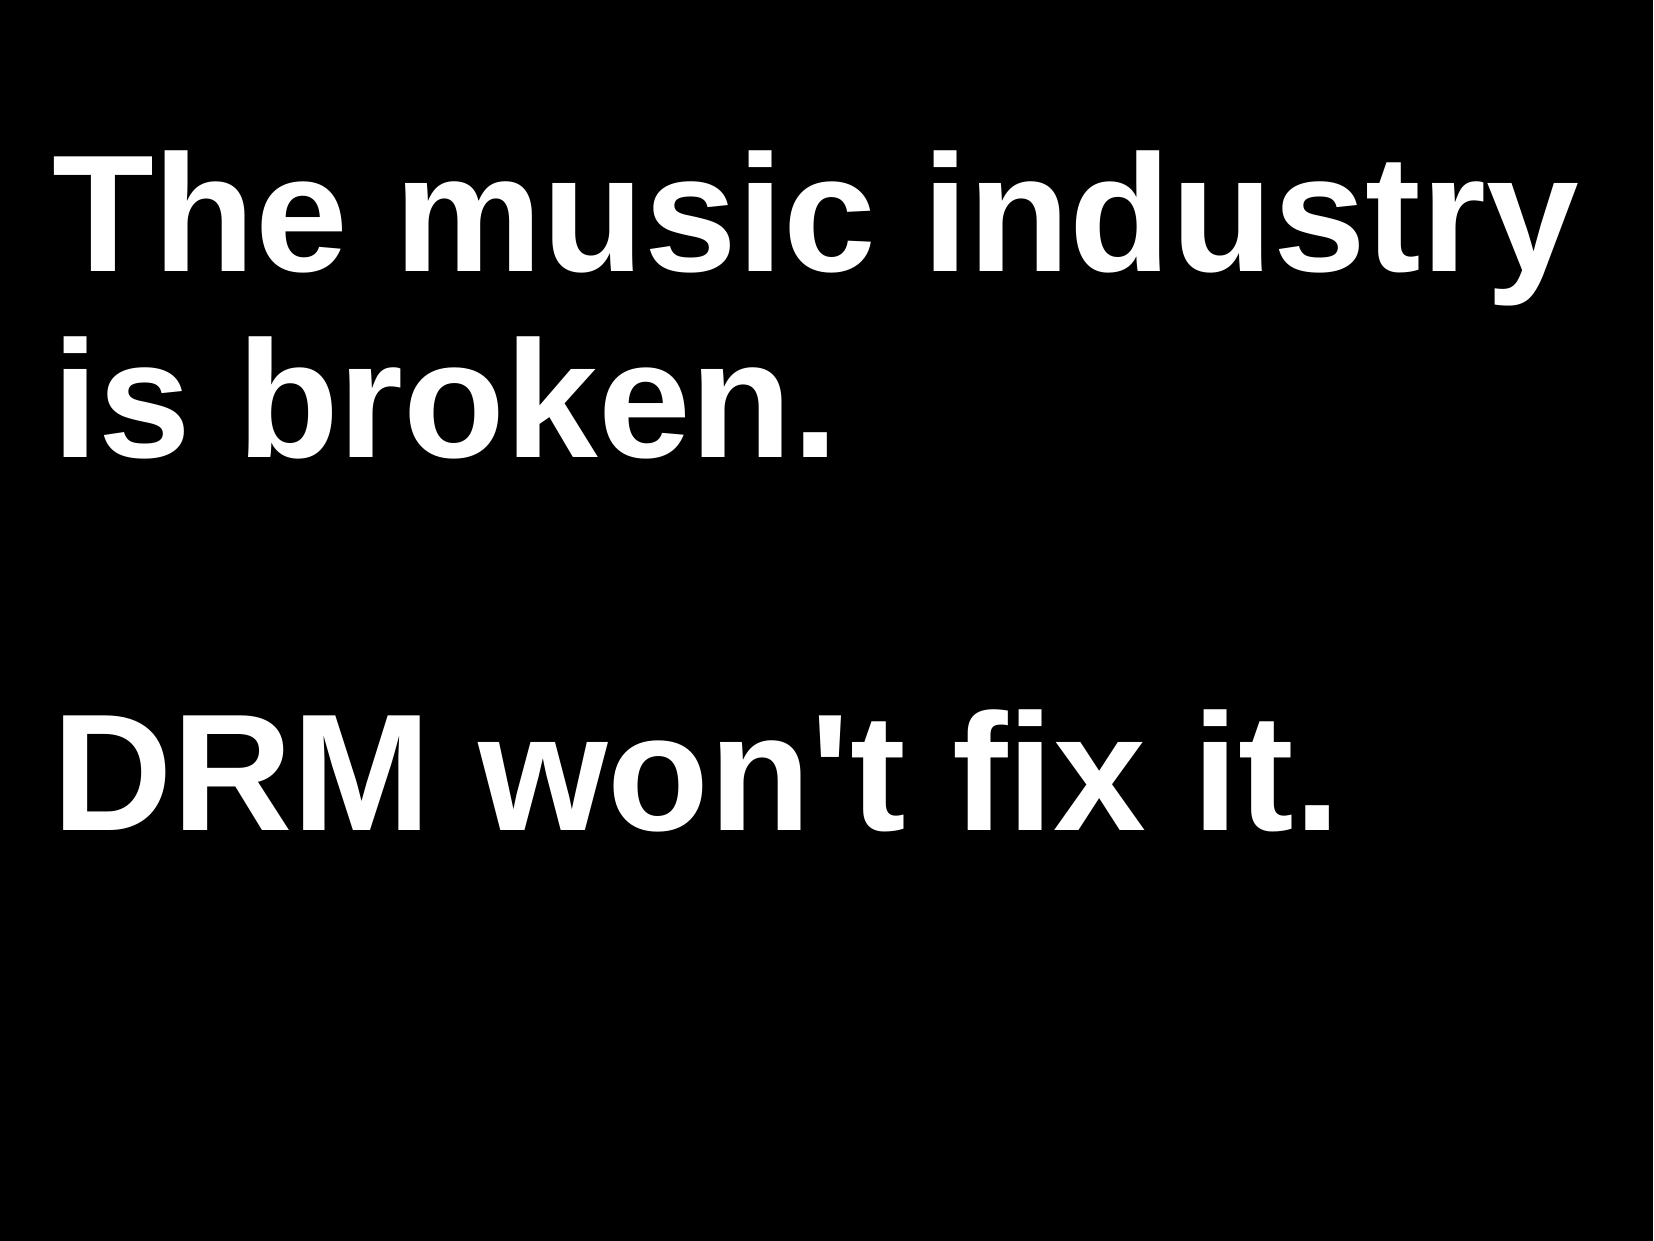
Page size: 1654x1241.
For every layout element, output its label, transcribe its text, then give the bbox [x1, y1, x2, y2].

text_box The music industry is broken. DRM won't fix it. [37, 112, 1613, 875]
